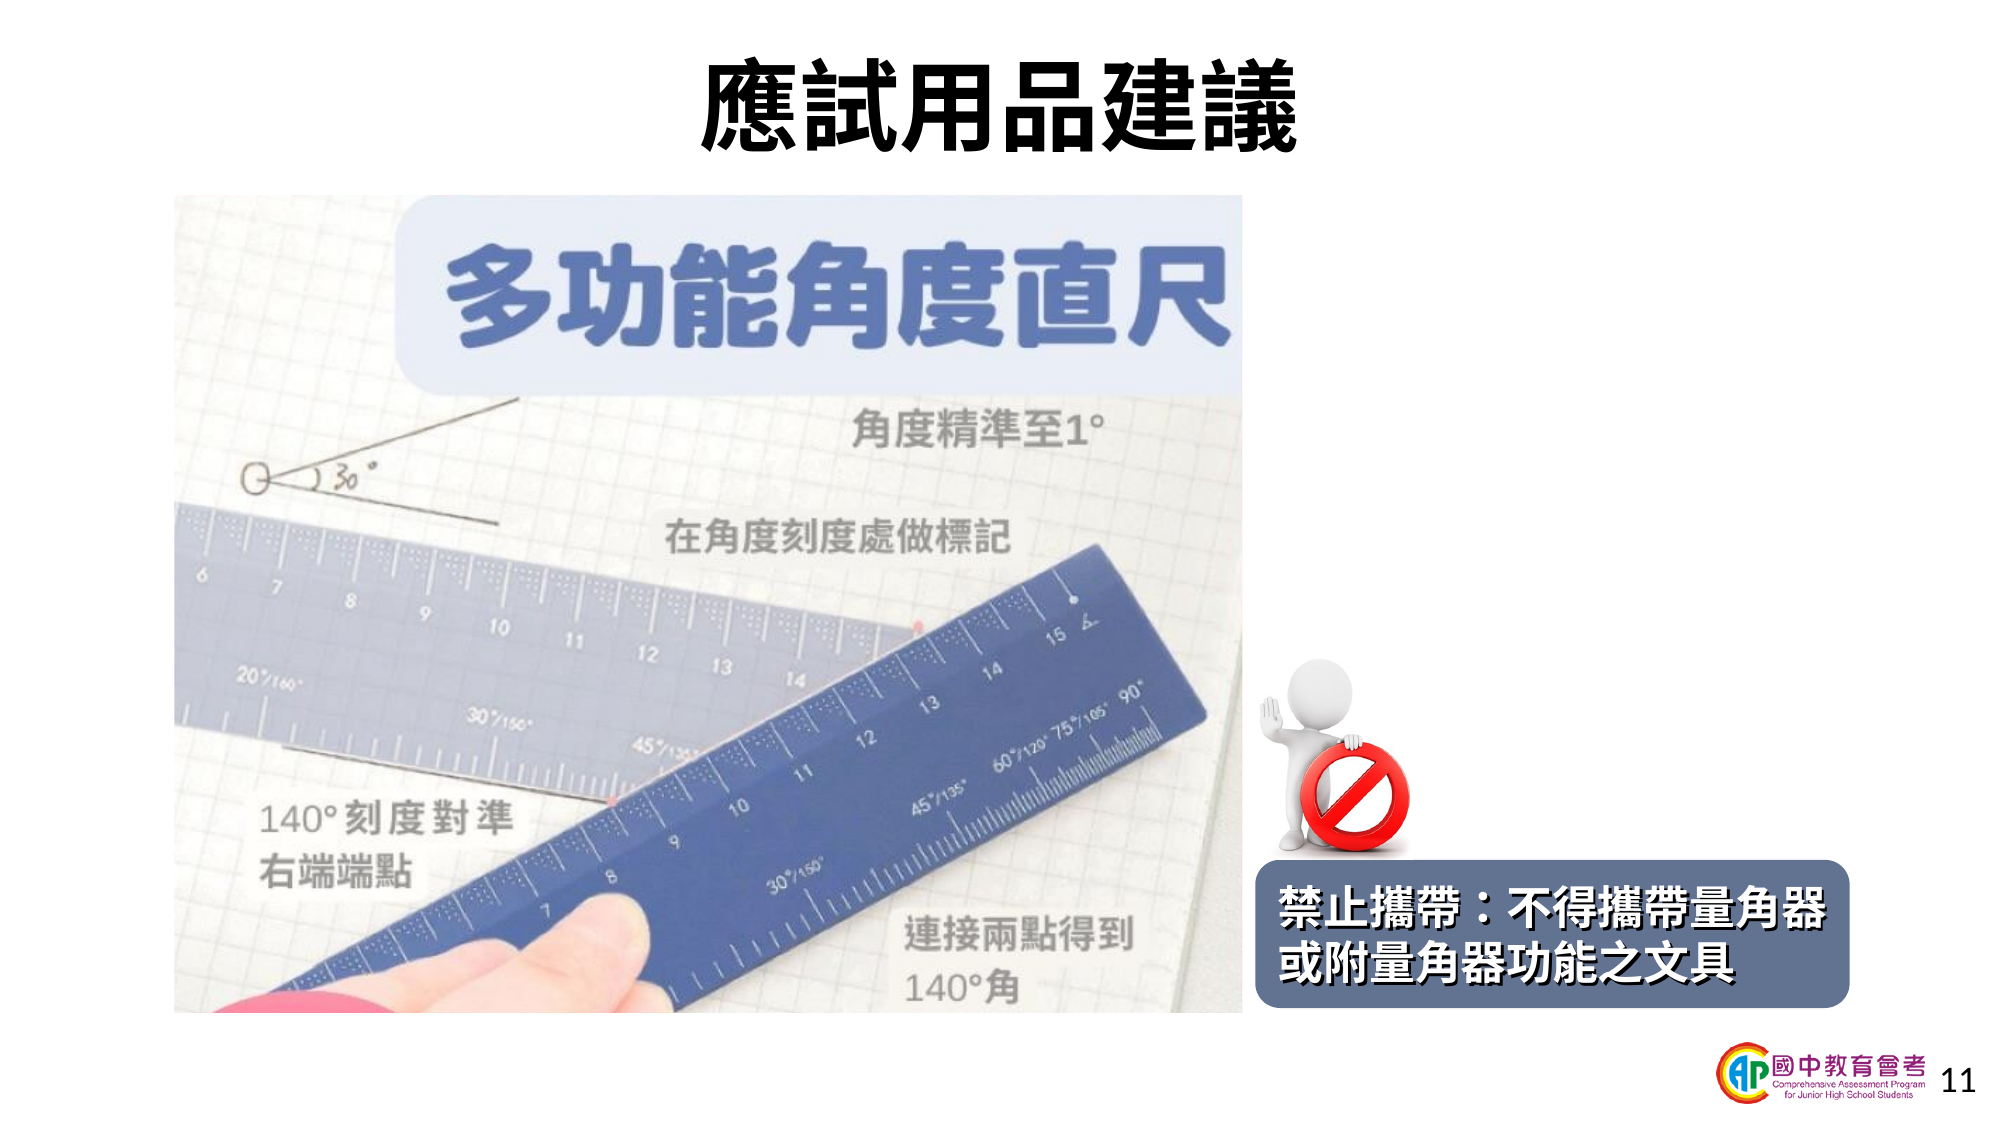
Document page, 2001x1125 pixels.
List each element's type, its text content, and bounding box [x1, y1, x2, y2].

title 應試用品建議 [137, 2, 1863, 220]
text_box [1923, 1047, 2000, 1108]
picture [174, 195, 1243, 1013]
picture [1255, 657, 1413, 860]
text_box 禁止攜帶：不得攜帶量角器或附量角器功能之文具 [1255, 859, 1850, 1009]
